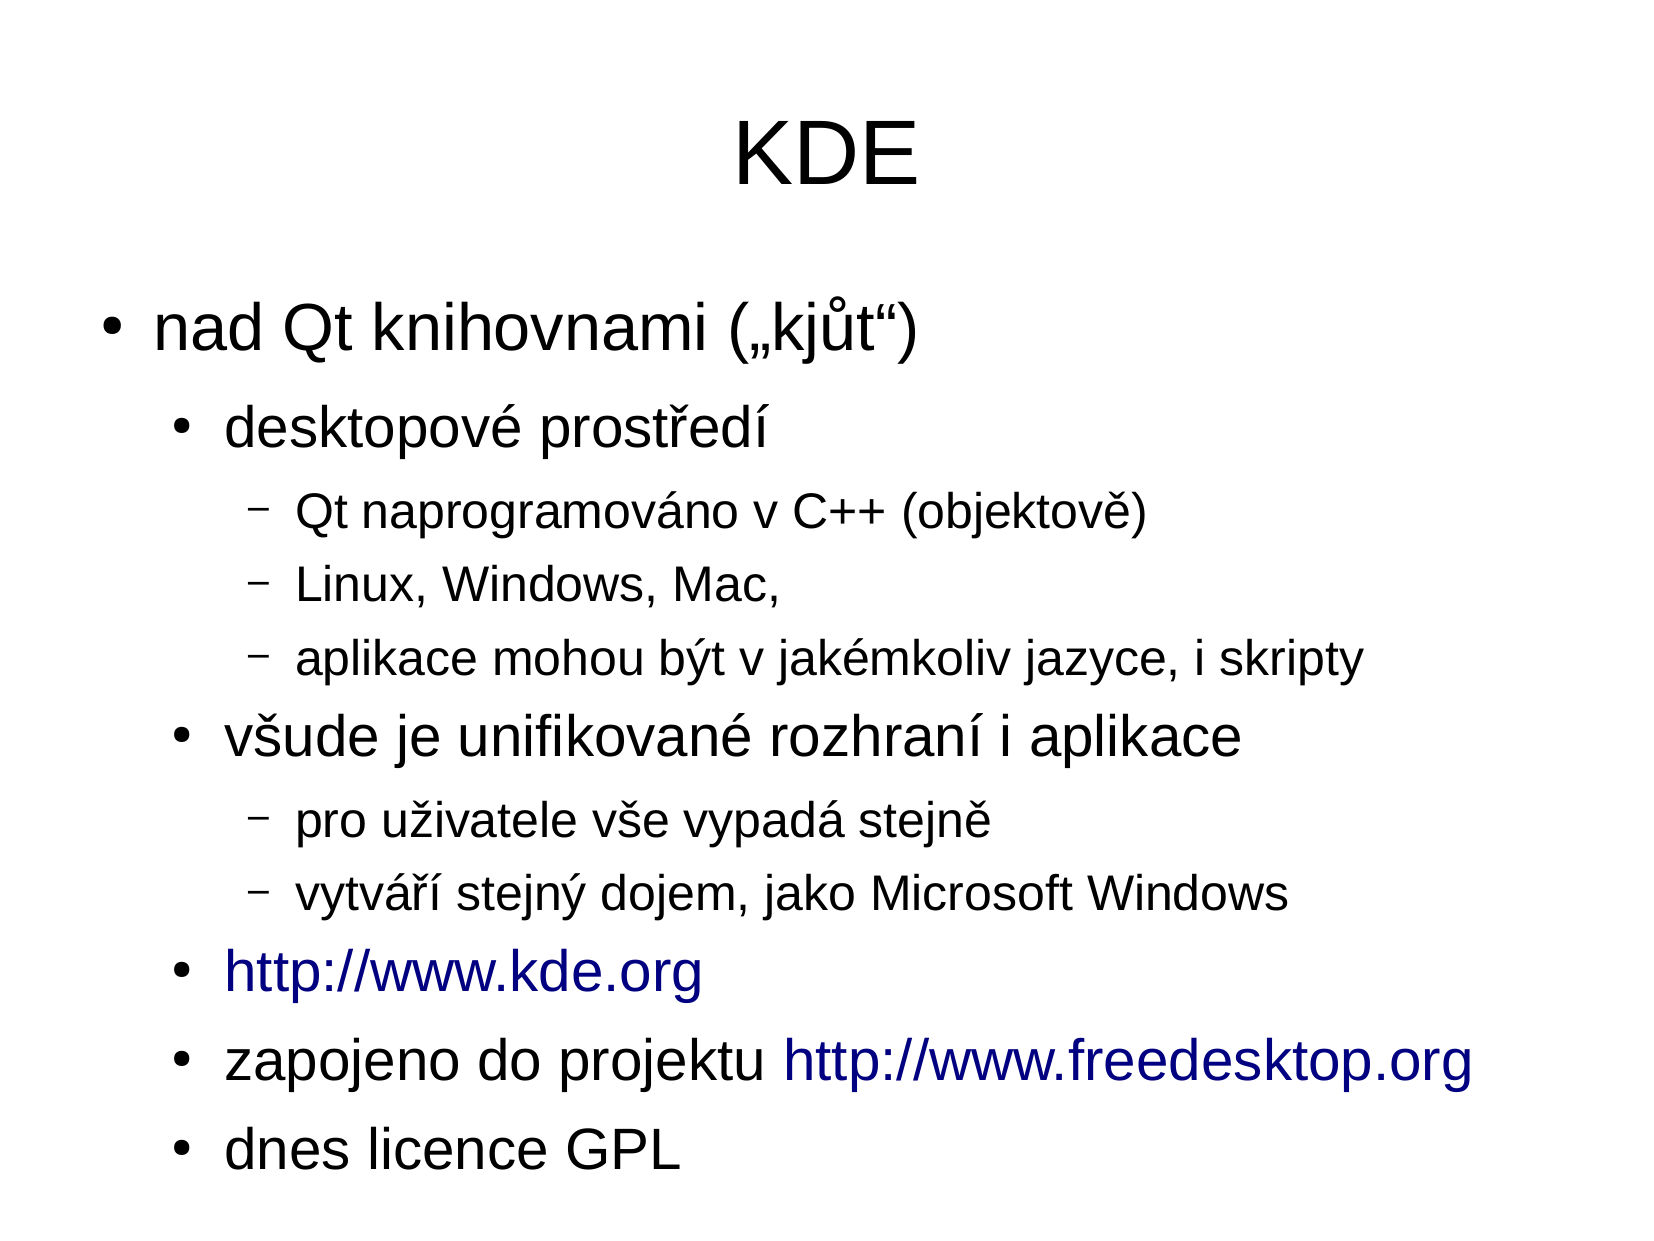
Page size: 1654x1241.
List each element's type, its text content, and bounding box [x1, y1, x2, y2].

title KDE [82, 56, 1571, 250]
list nad Qt knihovnami („kjůt“) desktopové prostředí Qt naprogramováno v C++ (objektově) Linux, Windows, Mac, aplikace mohou být v jakémkoliv jazyce, i skripty všude je unifikované rozhraní i aplikace pro uživatele vše vypadá stejně vytváří stejný dojem, jako Microsoft Windows http://www.kde.org zapojeno do projektu http://www.freedesktop.org dnes licence GPL [82, 290, 1571, 1182]
